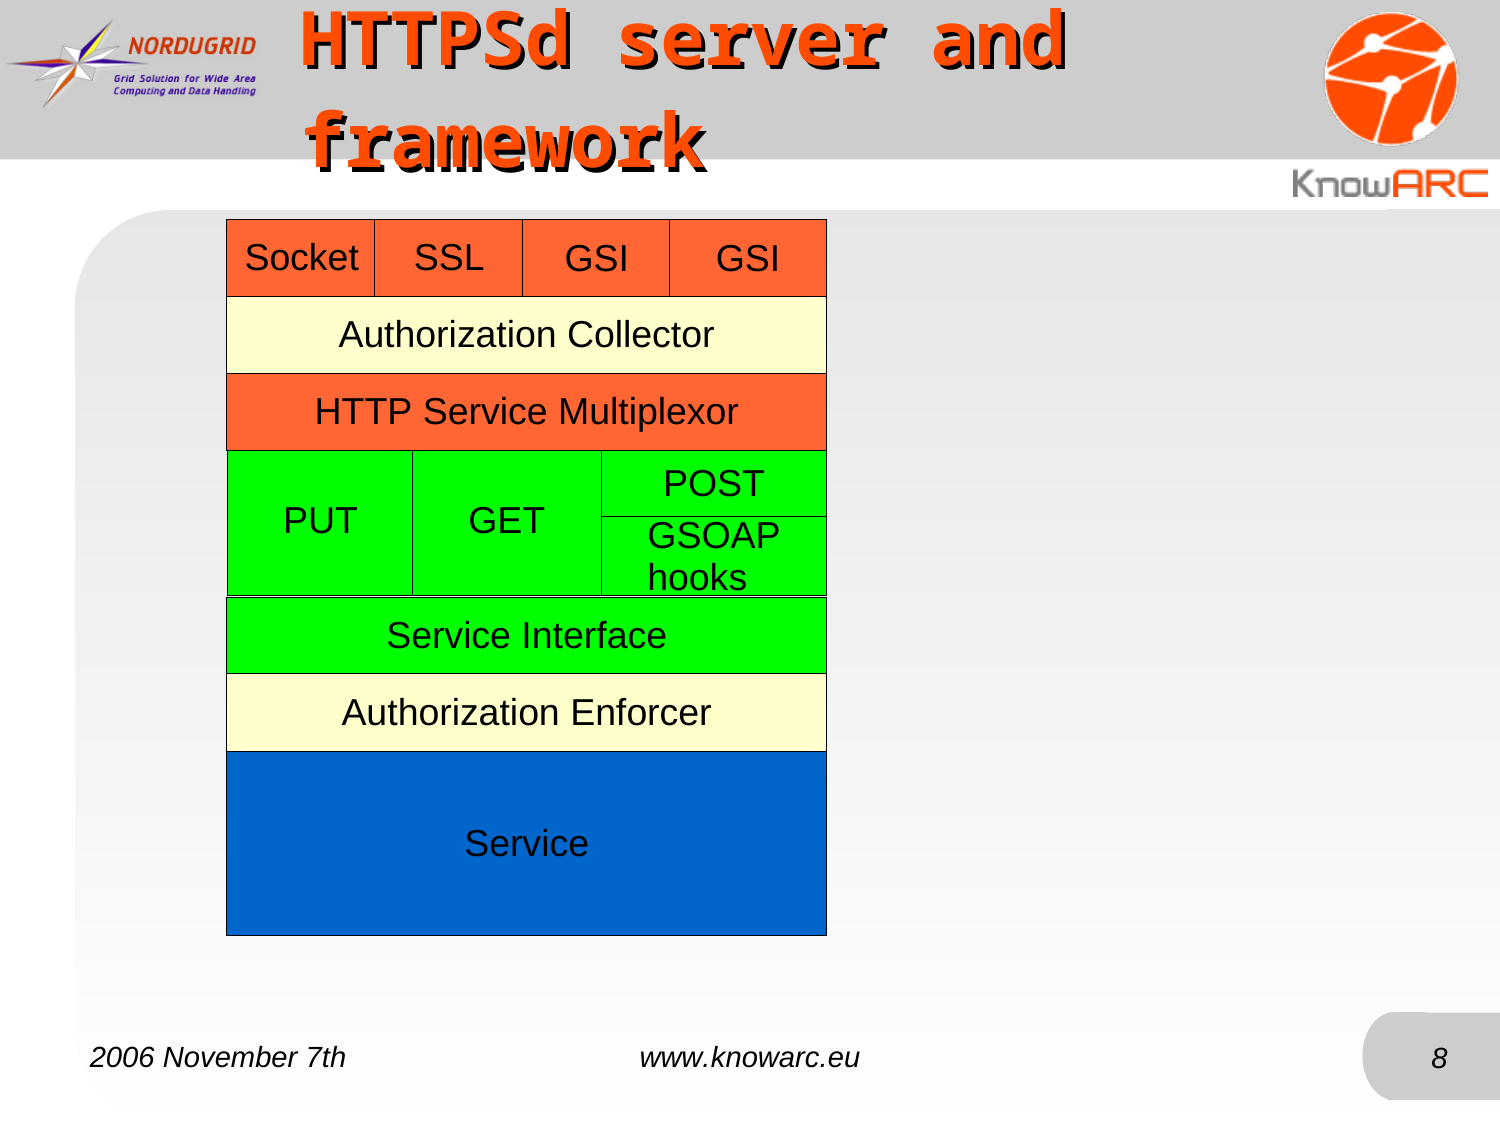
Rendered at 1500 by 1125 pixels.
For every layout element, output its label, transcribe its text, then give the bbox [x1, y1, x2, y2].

picture [2, 14, 263, 113]
title HTTPSd server and framework [300, 2, 1238, 174]
text_box GSI [669, 219, 827, 296]
text_box GSI [522, 219, 669, 296]
text_box GSOAP hooks [601, 516, 827, 596]
text_box POST [601, 451, 827, 516]
text_box Service [226, 752, 827, 936]
text_box Socket [226, 219, 374, 296]
text_box GET [412, 451, 601, 596]
picture [1293, 12, 1488, 197]
text_box Authorization Enforcer [226, 673, 827, 752]
text_box PUT [227, 451, 412, 596]
text_box Service Interface [226, 597, 827, 673]
text_box Authorization Collector [226, 296, 827, 374]
text_box SSL [374, 219, 522, 296]
text_box HTTP Service Multiplexor [226, 374, 827, 451]
